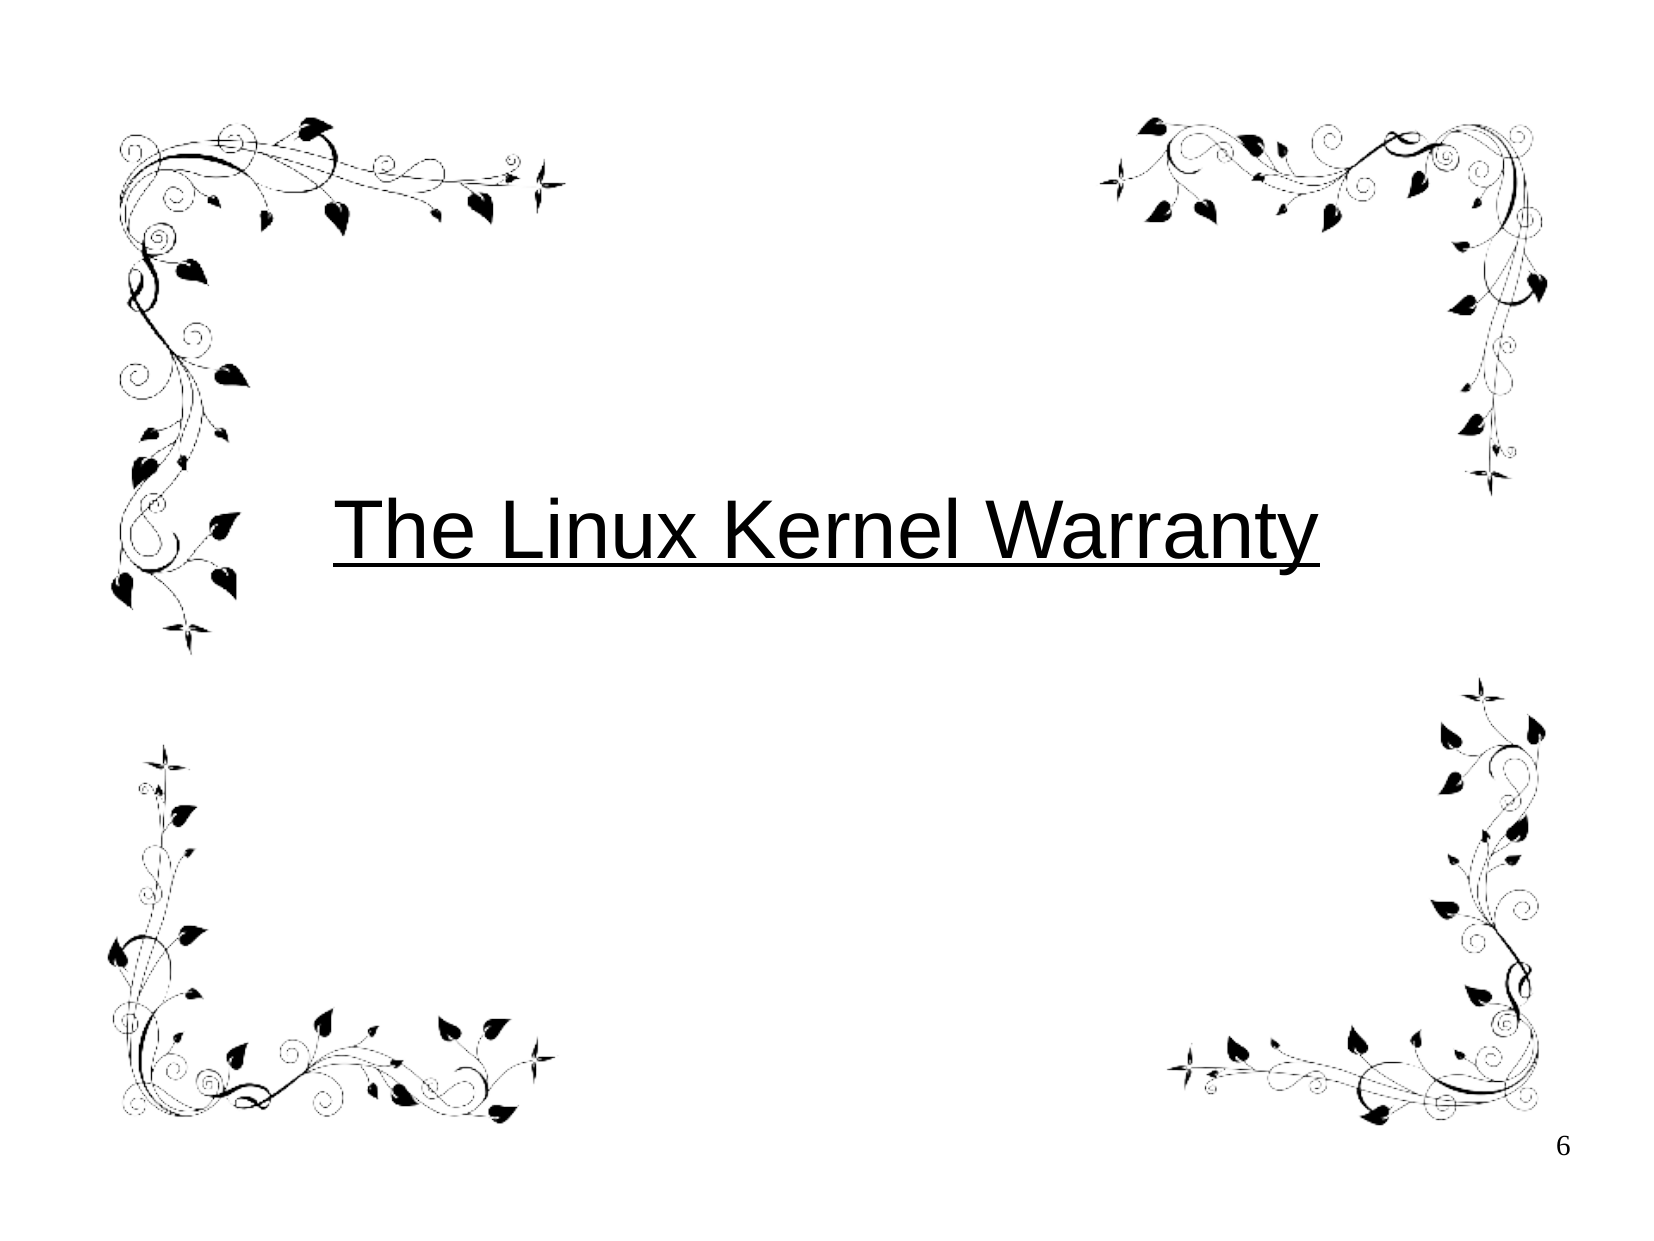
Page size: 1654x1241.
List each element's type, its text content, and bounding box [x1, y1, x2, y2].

subtitle The Linux Kernel Warranty [82, 49, 1571, 1010]
picture [101, 1010, 1553, 1131]
